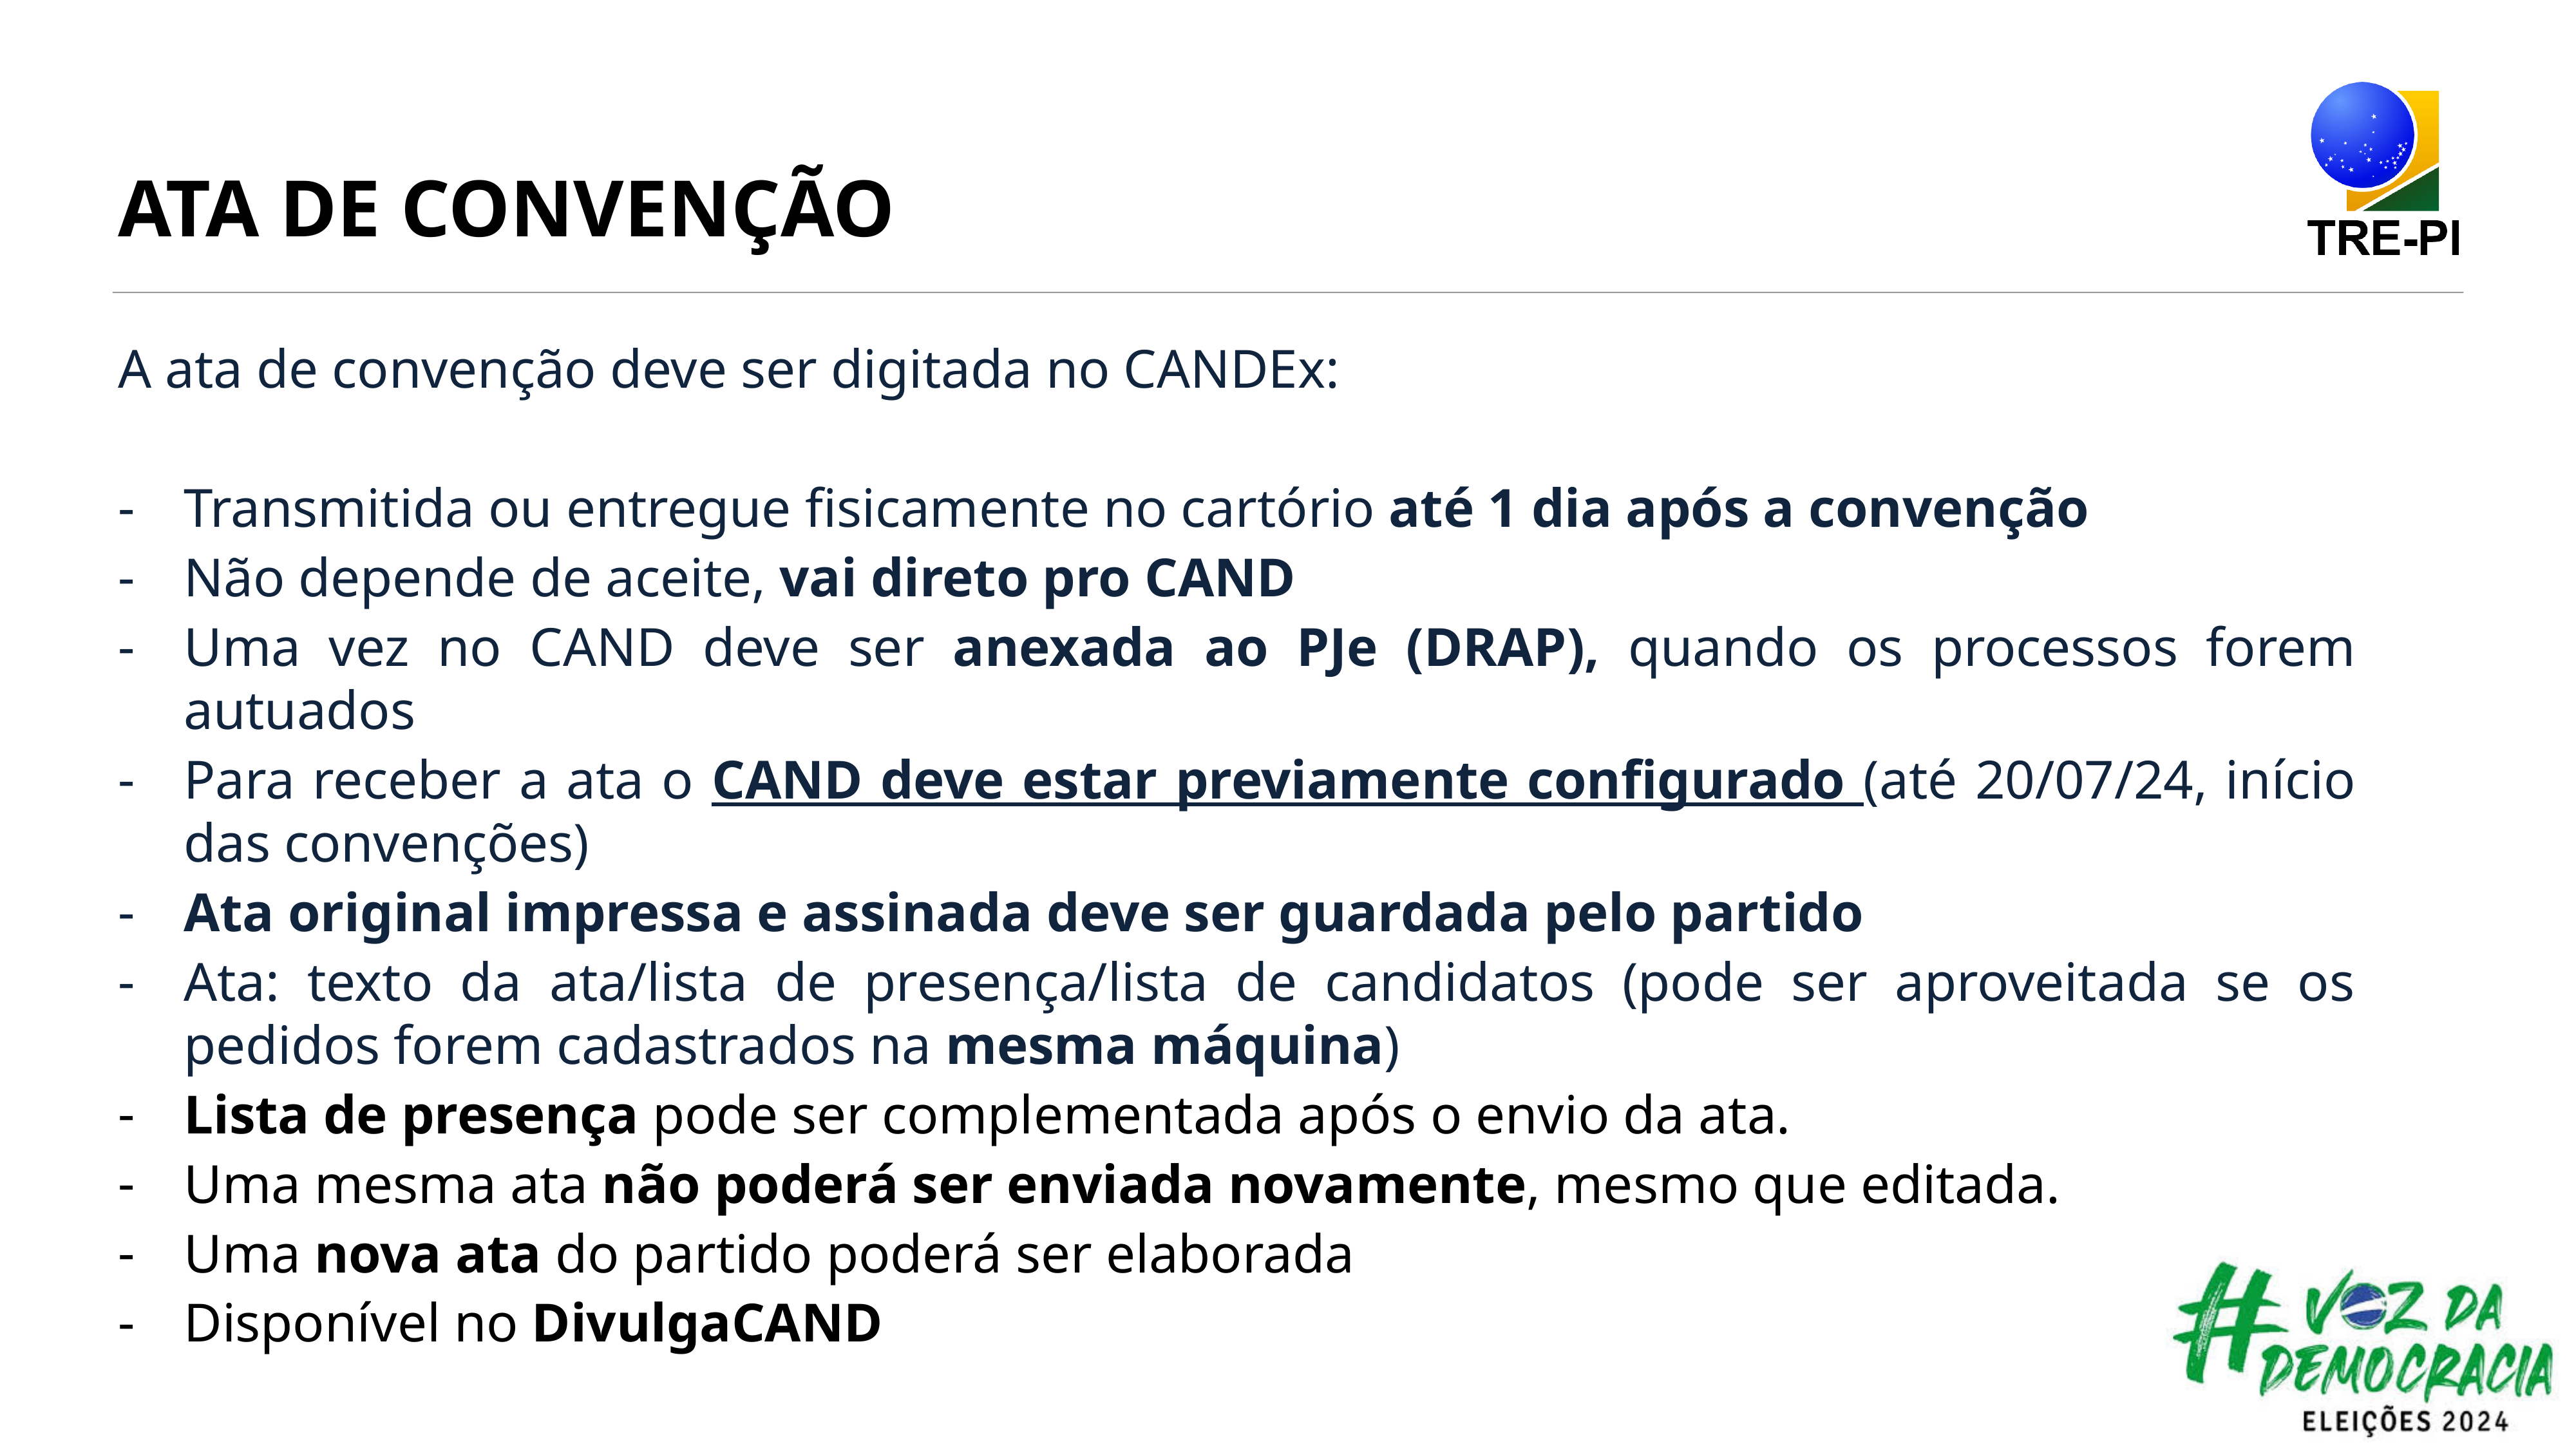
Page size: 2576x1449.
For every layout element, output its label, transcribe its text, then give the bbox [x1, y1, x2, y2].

title ATA DE CONVENÇÃO [112, 50, 2462, 258]
picture [2306, 82, 2459, 255]
list A ata de convenção deve ser digitada no CANDEx: Transmitida ou entregue fisicamente no cartório até 1 dia após a convenção Não depende de aceite, vai direto pro CAND Uma vez no CAND deve ser anexada ao PJe (DRAP), quando os processos forem autuados Para receber a ata o CAND deve estar previamente configurado (até 20/07/24, início das convenções) Ata original impressa e assinada deve ser guardada pelo partido Ata: texto da ata/lista de presença/lista de candidatos (pode ser aproveitada se os pedidos forem cadastrados na mesma máquina) Lista de presença pode ser complementada após o envio da ata. Uma mesma ata não poderá ser enviada novamente, mesmo que editada. Uma nova ata do partido poderá ser elaborada Disponível no DivulgaCAND [112, 330, 2361, 1367]
picture [2166, 1235, 2562, 1449]
